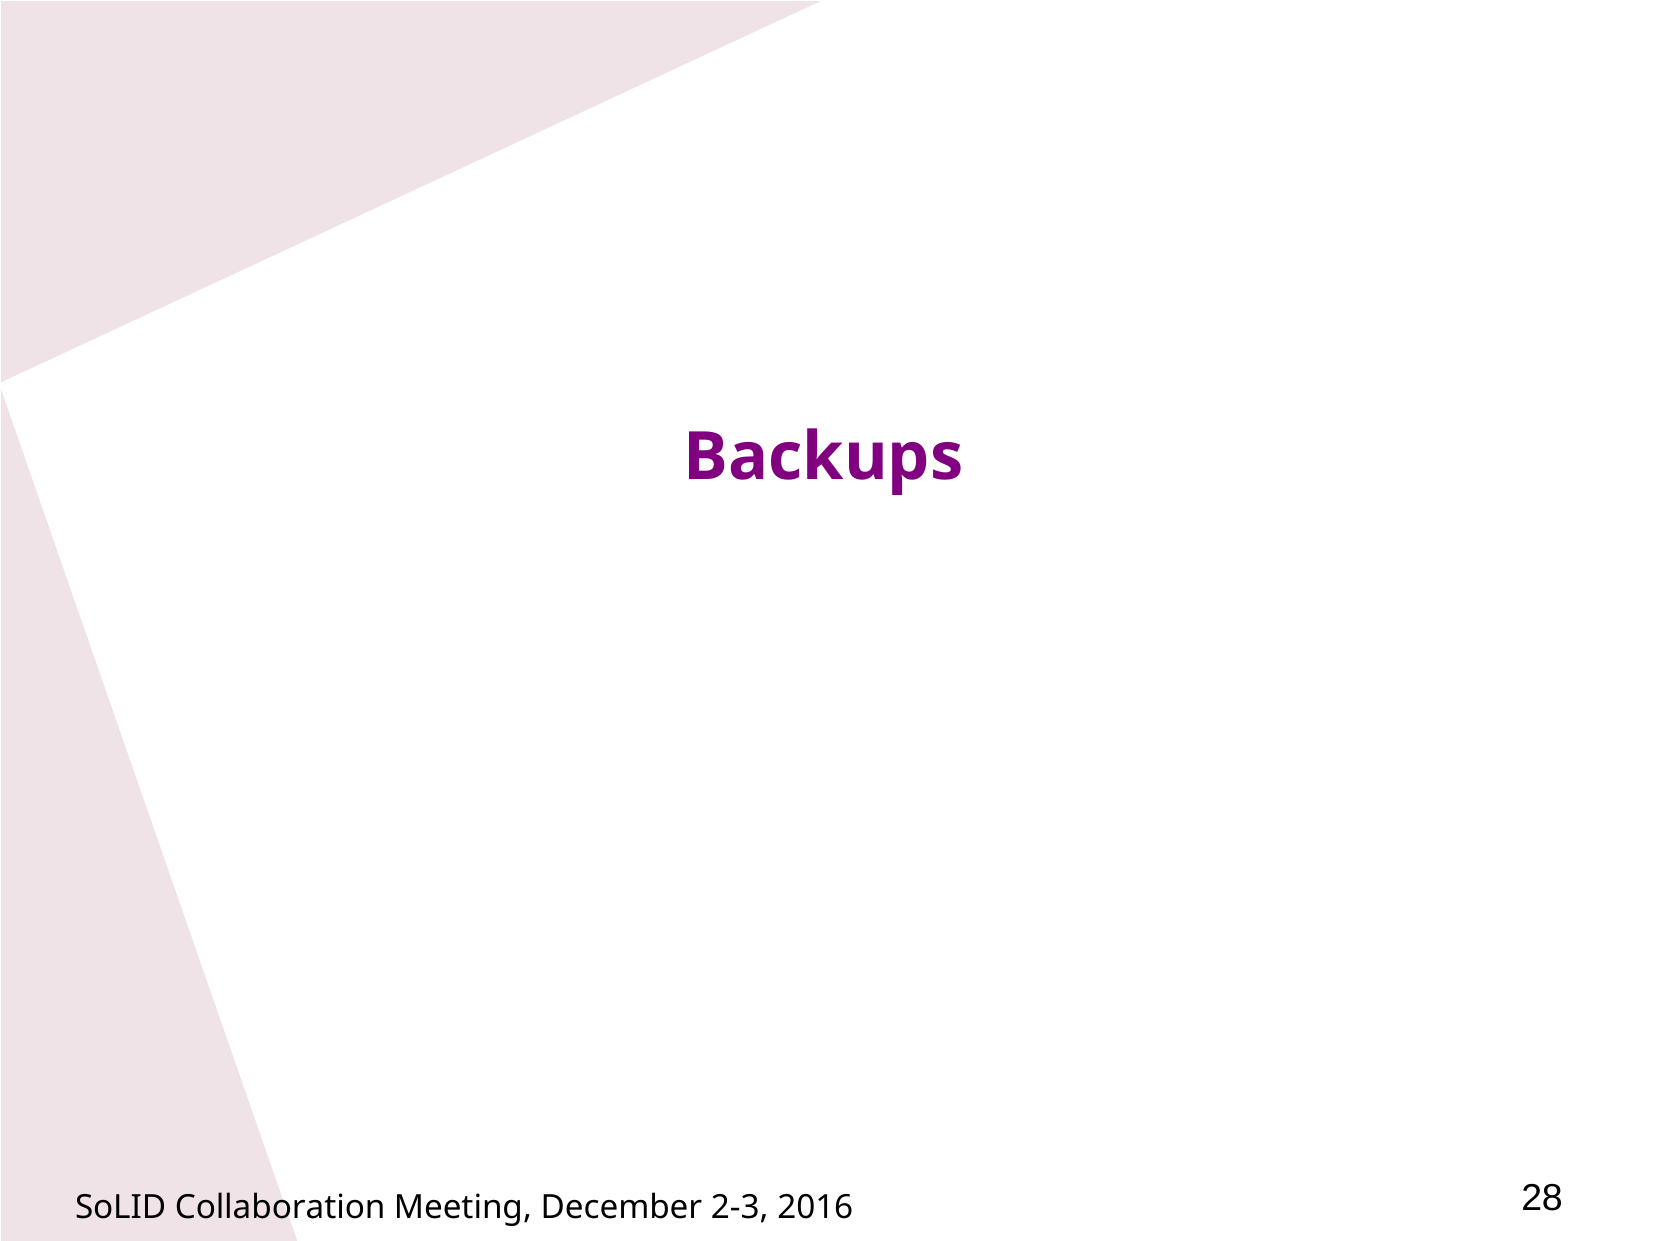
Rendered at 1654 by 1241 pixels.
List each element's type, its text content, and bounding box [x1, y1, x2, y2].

title Backups [0, 412, 1651, 551]
